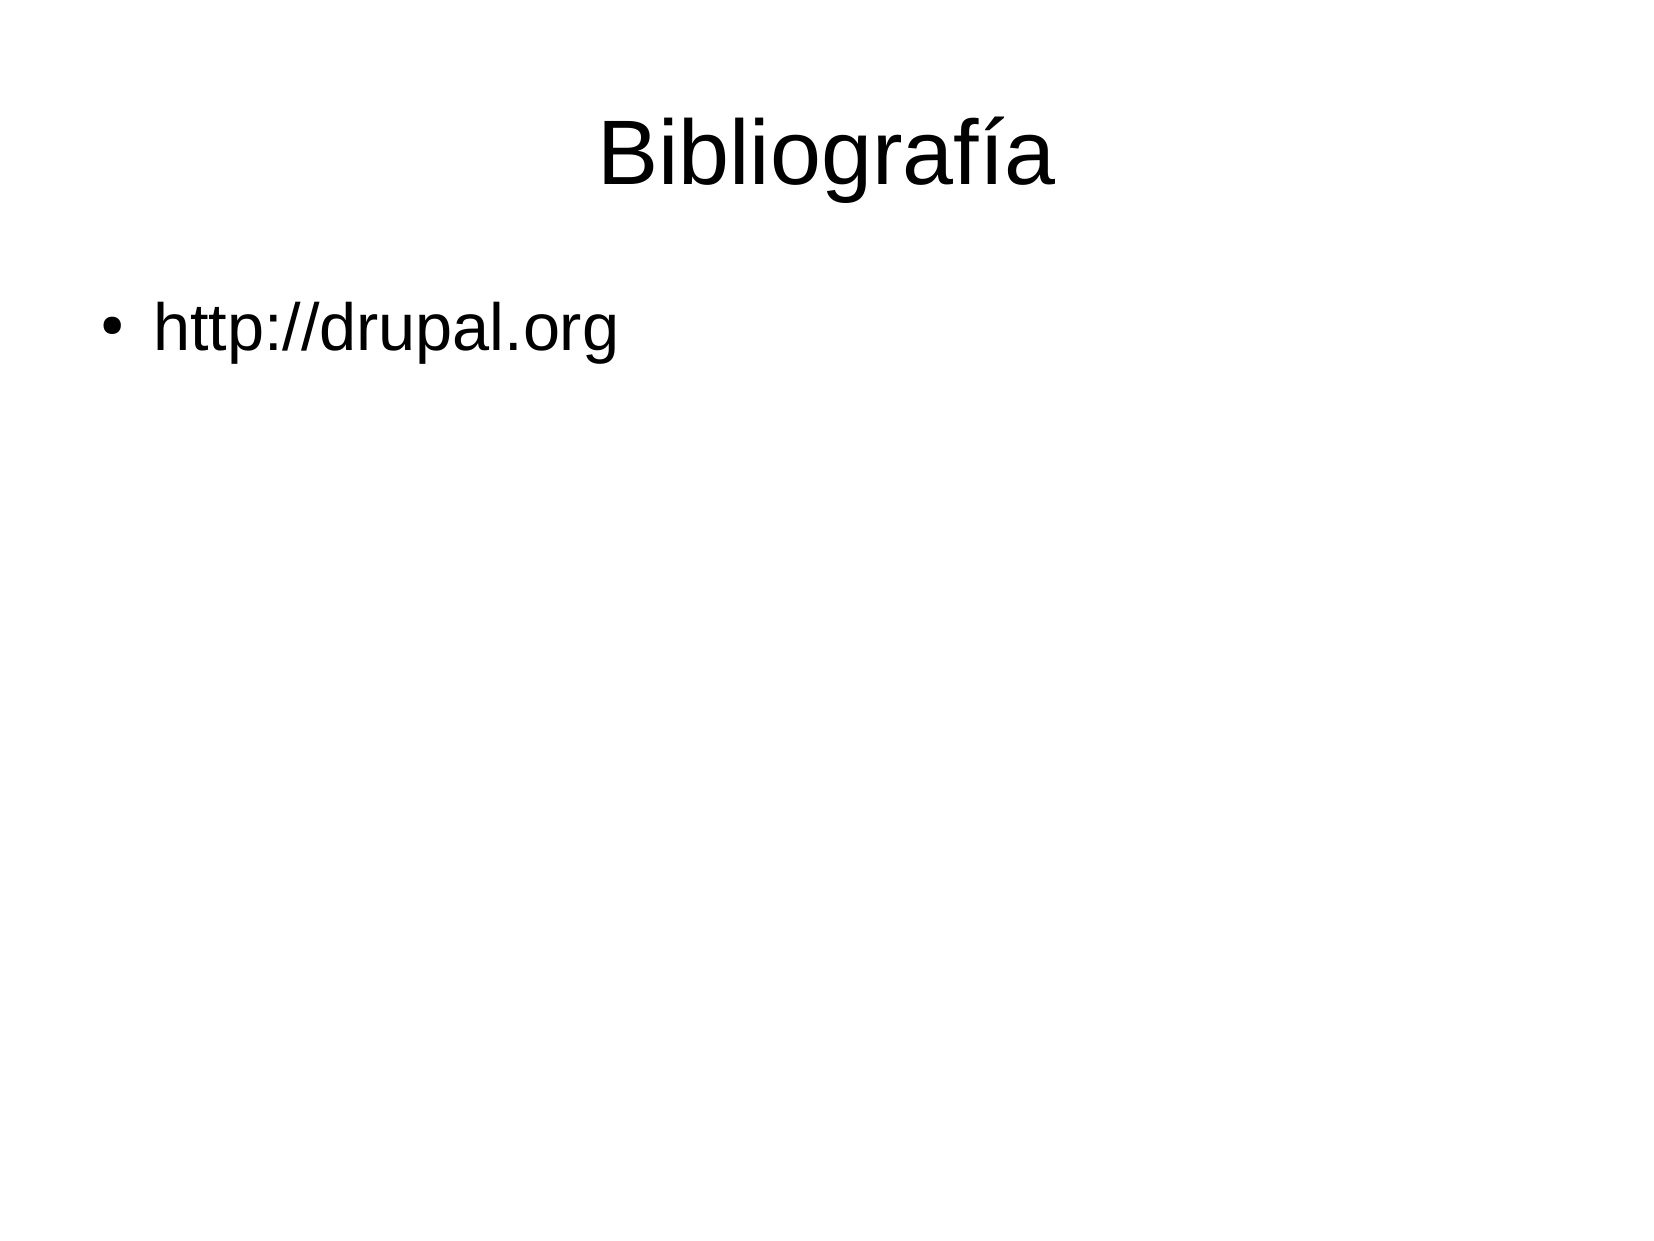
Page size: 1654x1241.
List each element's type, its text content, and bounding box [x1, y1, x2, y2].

list http://drupal.org [82, 290, 1571, 1109]
title Bibliografía [82, 49, 1571, 257]
